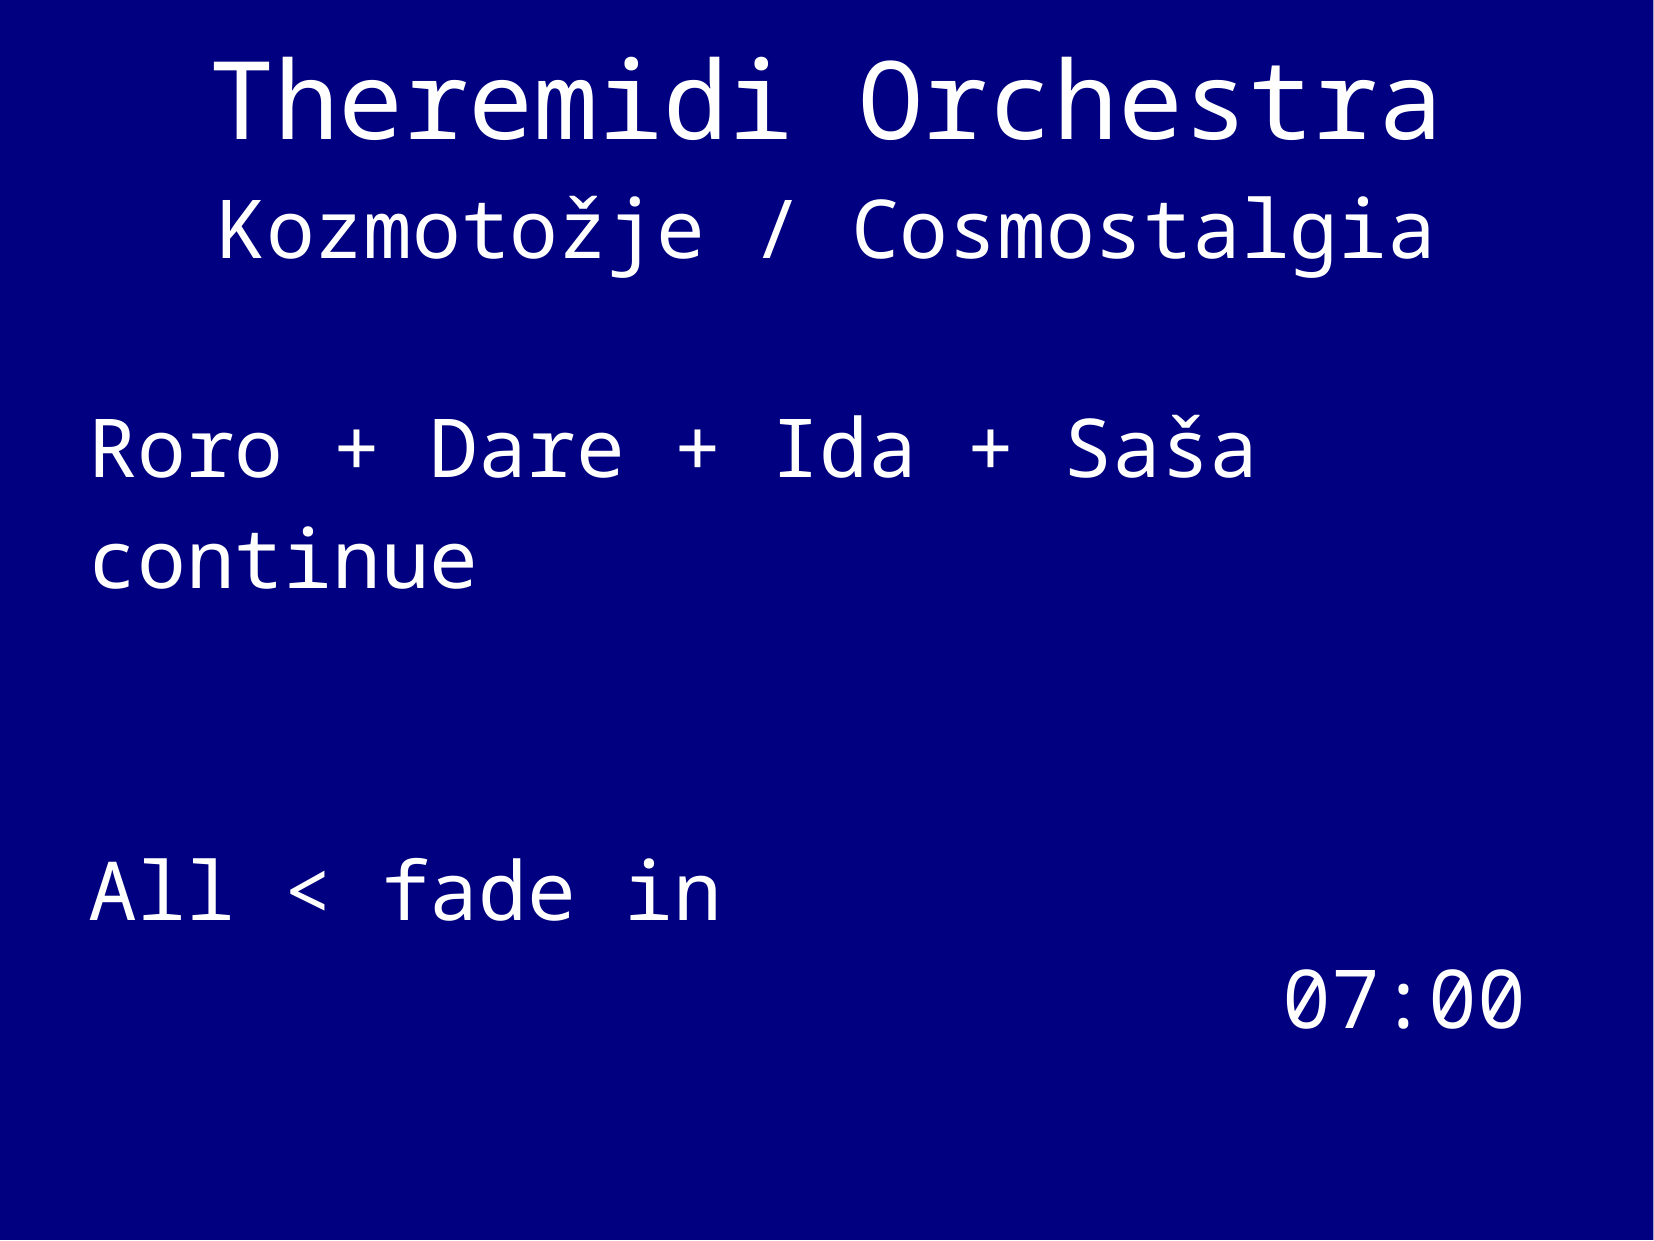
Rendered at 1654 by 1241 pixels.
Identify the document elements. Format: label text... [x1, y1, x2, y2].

text_box 07:00 [1282, 900, 1620, 1096]
subtitle Roro + Dare + Ida + Saša continue All < fade in [88, 272, 1566, 1063]
title Theremidi Orchestra Kozmotožje / Cosmostalgia [82, 49, 1571, 257]
